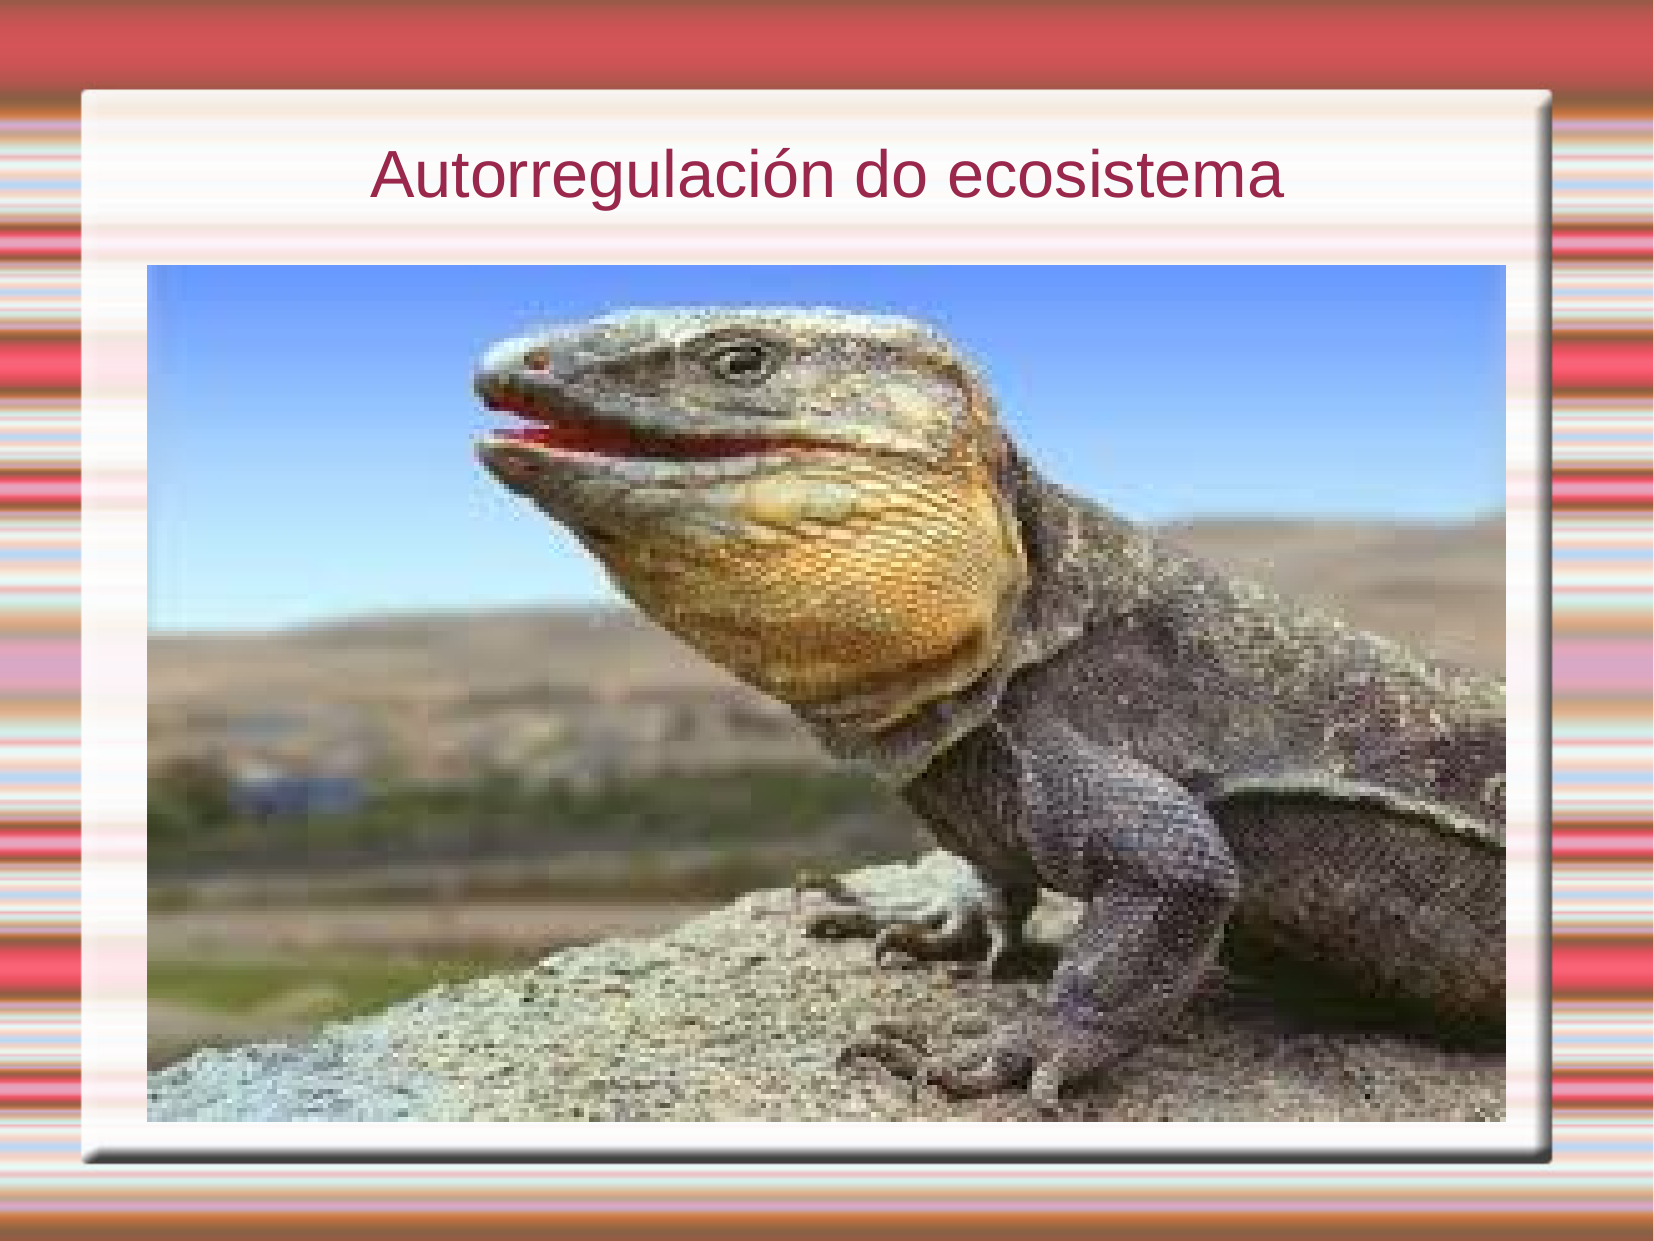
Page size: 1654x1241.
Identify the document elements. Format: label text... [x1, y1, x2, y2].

picture [0, 0, 1654, 1241]
subtitle Autorregulación do ecosistema [121, 122, 1534, 1125]
